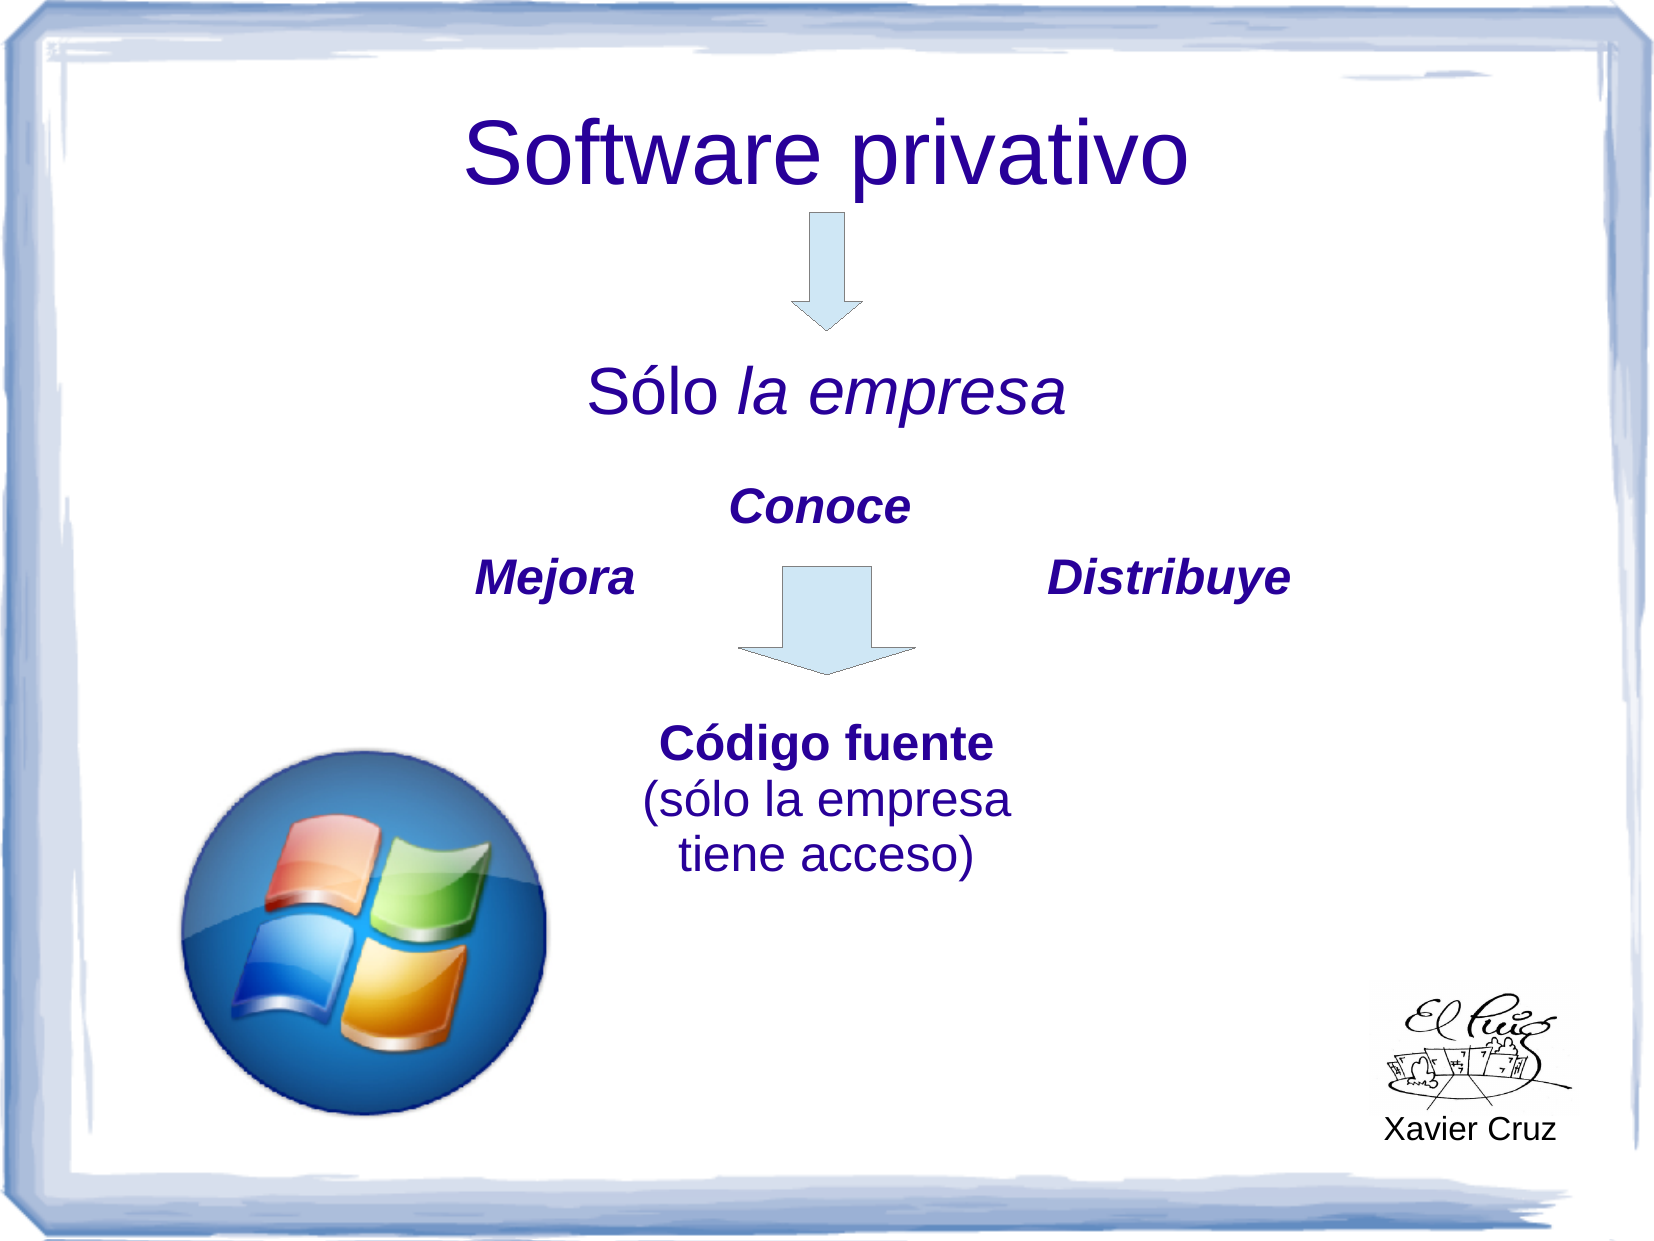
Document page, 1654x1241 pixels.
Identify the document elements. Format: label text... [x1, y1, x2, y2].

picture [0, 0, 1654, 1241]
title Software privativo [82, 49, 1571, 257]
text_box Conoce [685, 478, 969, 551]
text_box [791, 212, 863, 331]
text_box Distribuye [944, 549, 1394, 606]
text_box [738, 566, 916, 675]
text_box Sólo la empresa [404, 354, 1250, 430]
text_box Mejora [389, 549, 721, 606]
text_box Código fuente (sólo la empresa tiene acceso) [599, 715, 1055, 883]
